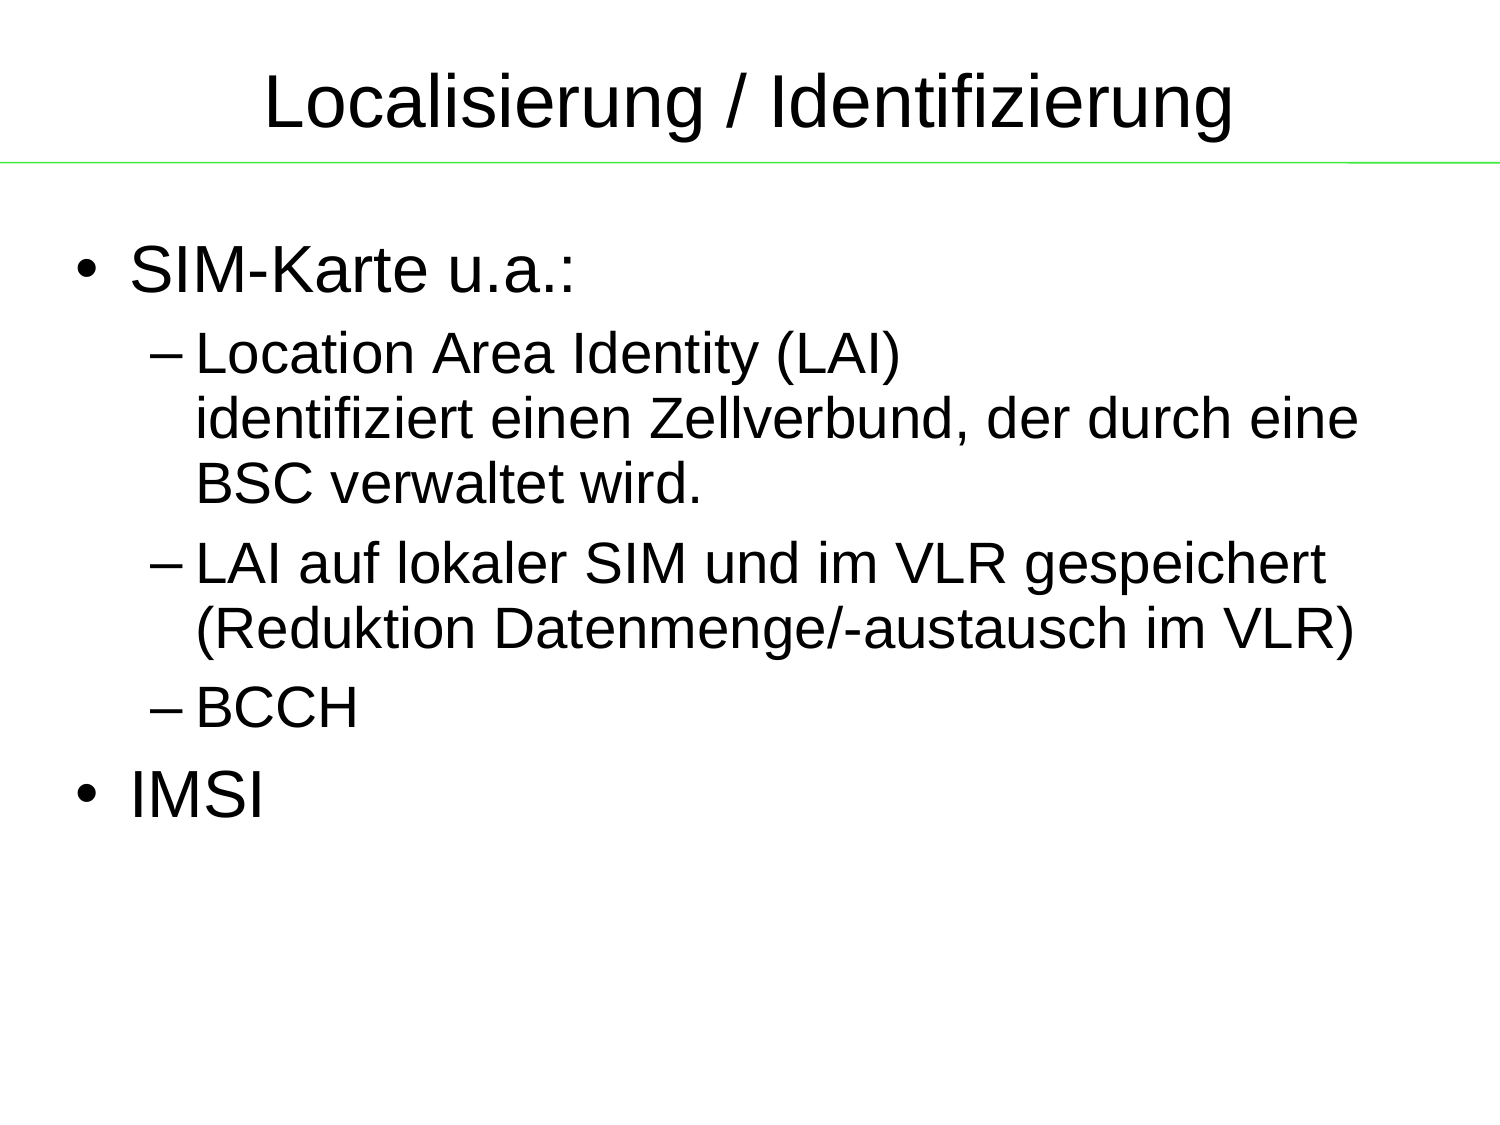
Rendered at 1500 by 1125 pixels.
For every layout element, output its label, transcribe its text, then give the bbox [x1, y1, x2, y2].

list SIM-Karte u.a.: Location Area Identity (LAI) identifiziert einen Zellverbund, der durch eine BSC verwaltet wird. LAI auf lokaler SIM und im VLR gespeichert (Reduktion Datenmenge/-austausch im VLR)‏ BCCH IMSI [75, 232, 1426, 986]
title Localisierung / Identifizierung [75, 57, 1426, 148]
